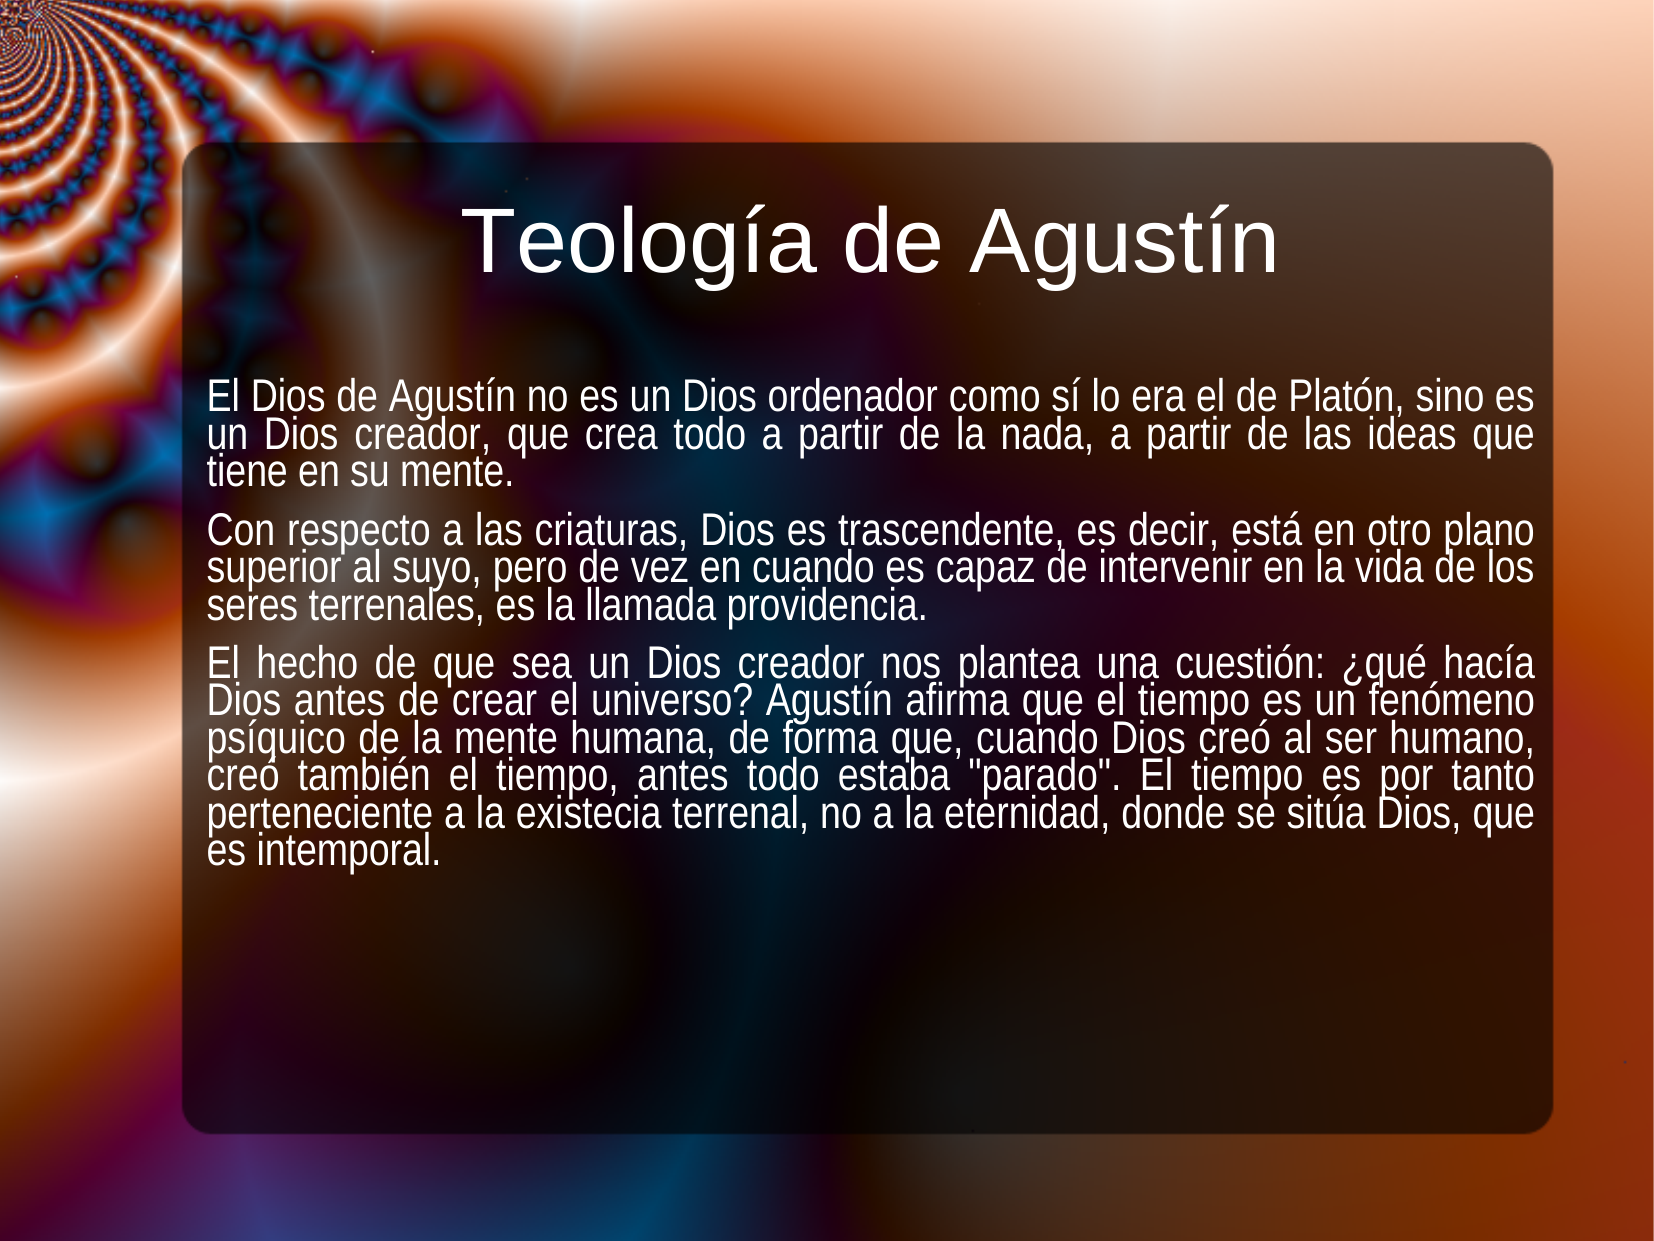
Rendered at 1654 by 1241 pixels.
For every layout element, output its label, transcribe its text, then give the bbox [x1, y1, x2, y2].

list El Dios de Agustín no es un Dios ordenador como sí lo era el de Platón, sino es un Dios creador, que crea todo a partir de la nada, a partir de las ideas que tiene en su mente. Con respecto a las criaturas, Dios es trascendente, es decir, está en otro plano superior al suyo, pero de vez en cuando es capaz de intervenir en la vida de los seres terrenales, es la llamada providencia. El hecho de que sea un Dios creador nos plantea una cuestión: ¿qué hacía Dios antes de crear el universo? Agustín afirma que el tiempo es un fenómeno psíquico de la mente humana, de forma que, cuando Dios creó al ser humano, creó también el tiempo, antes todo estaba "parado". El tiempo es por tanto perteneciente a la existecia terrenal, no a la eternidad, donde se sitúa Dios, que es intemporal. [206, 383, 1536, 1109]
picture [0, 0, 1654, 1241]
title Teología de Agustín [206, 156, 1536, 325]
